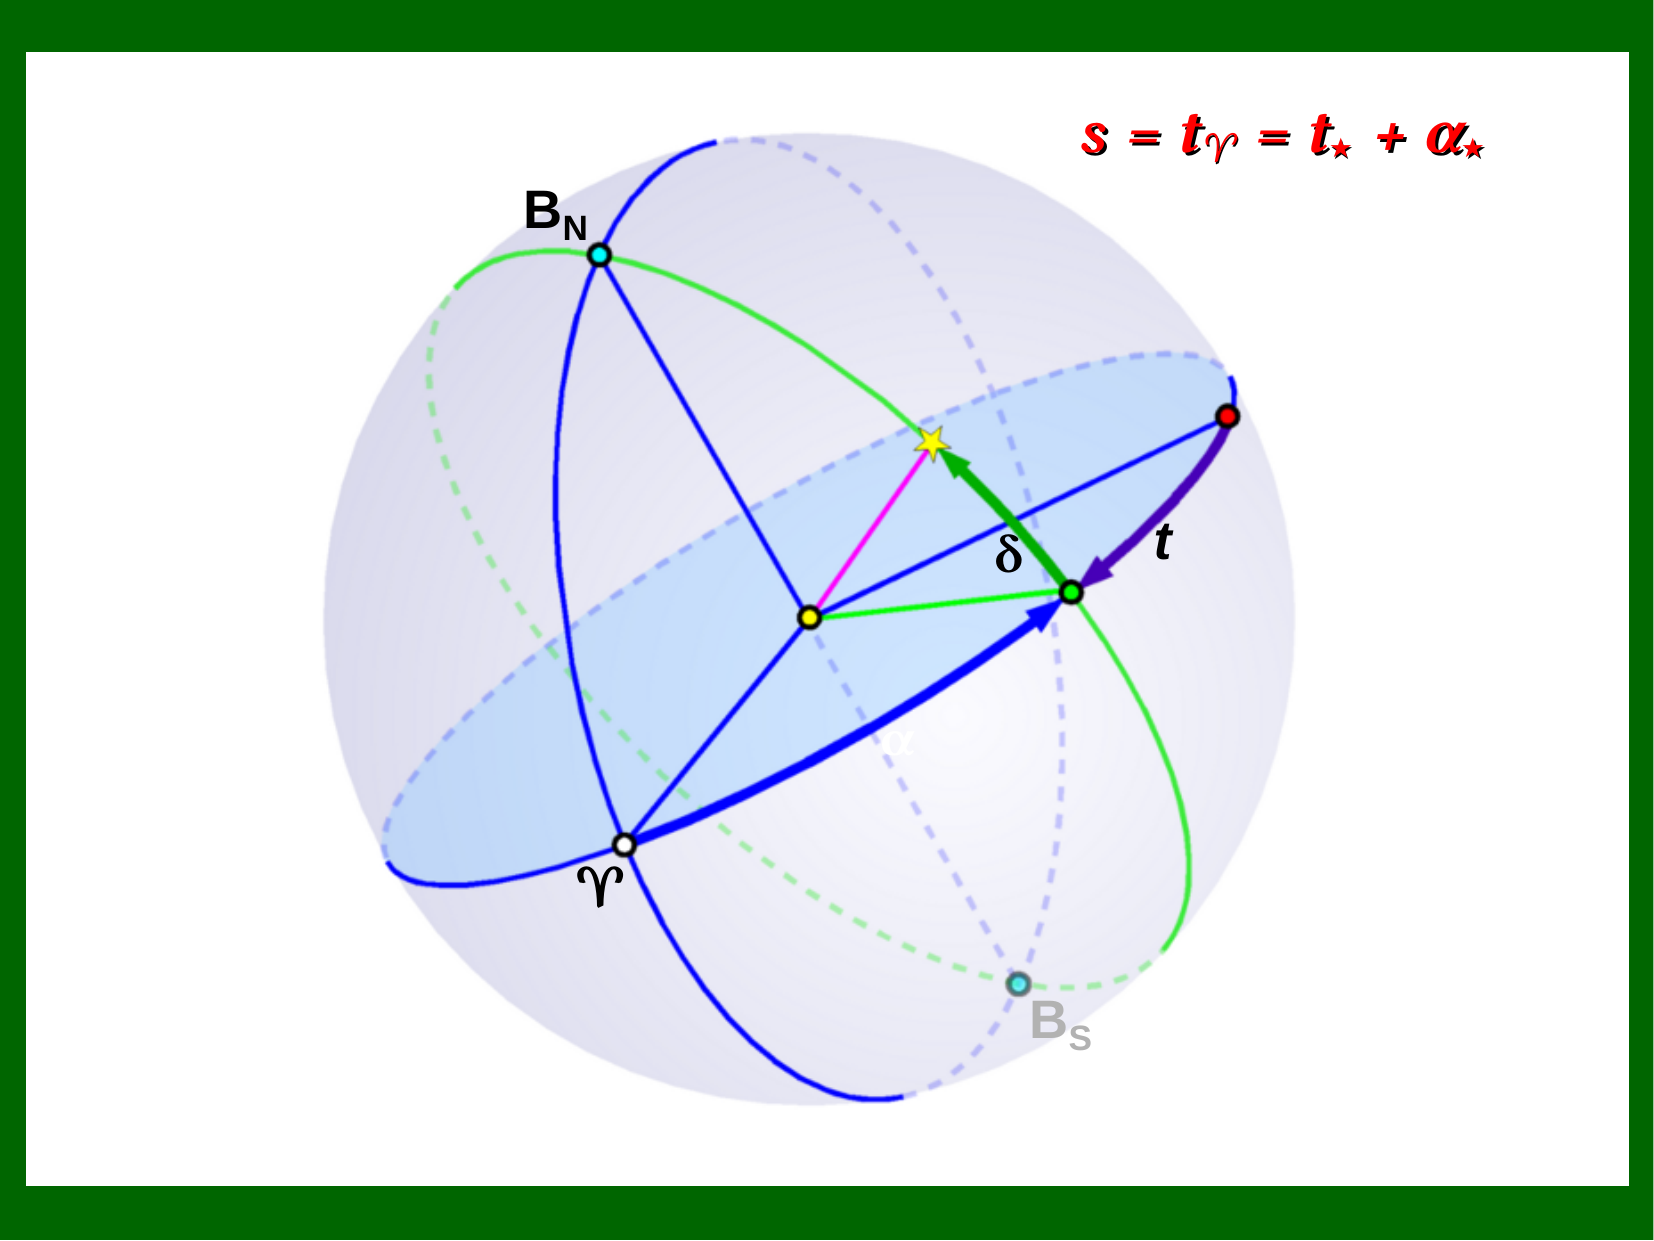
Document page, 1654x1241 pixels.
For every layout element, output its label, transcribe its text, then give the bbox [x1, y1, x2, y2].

text_box t [1138, 503, 1187, 579]
text_box δ [980, 516, 1047, 595]
text_box s = t♈ = t★ + α★ [1062, 85, 1535, 194]
picture [26, 52, 1629, 1186]
text_box α [866, 699, 934, 778]
text_box BS [1014, 982, 1107, 1066]
text_box BN [508, 172, 604, 255]
text_box ♈ [561, 844, 640, 923]
